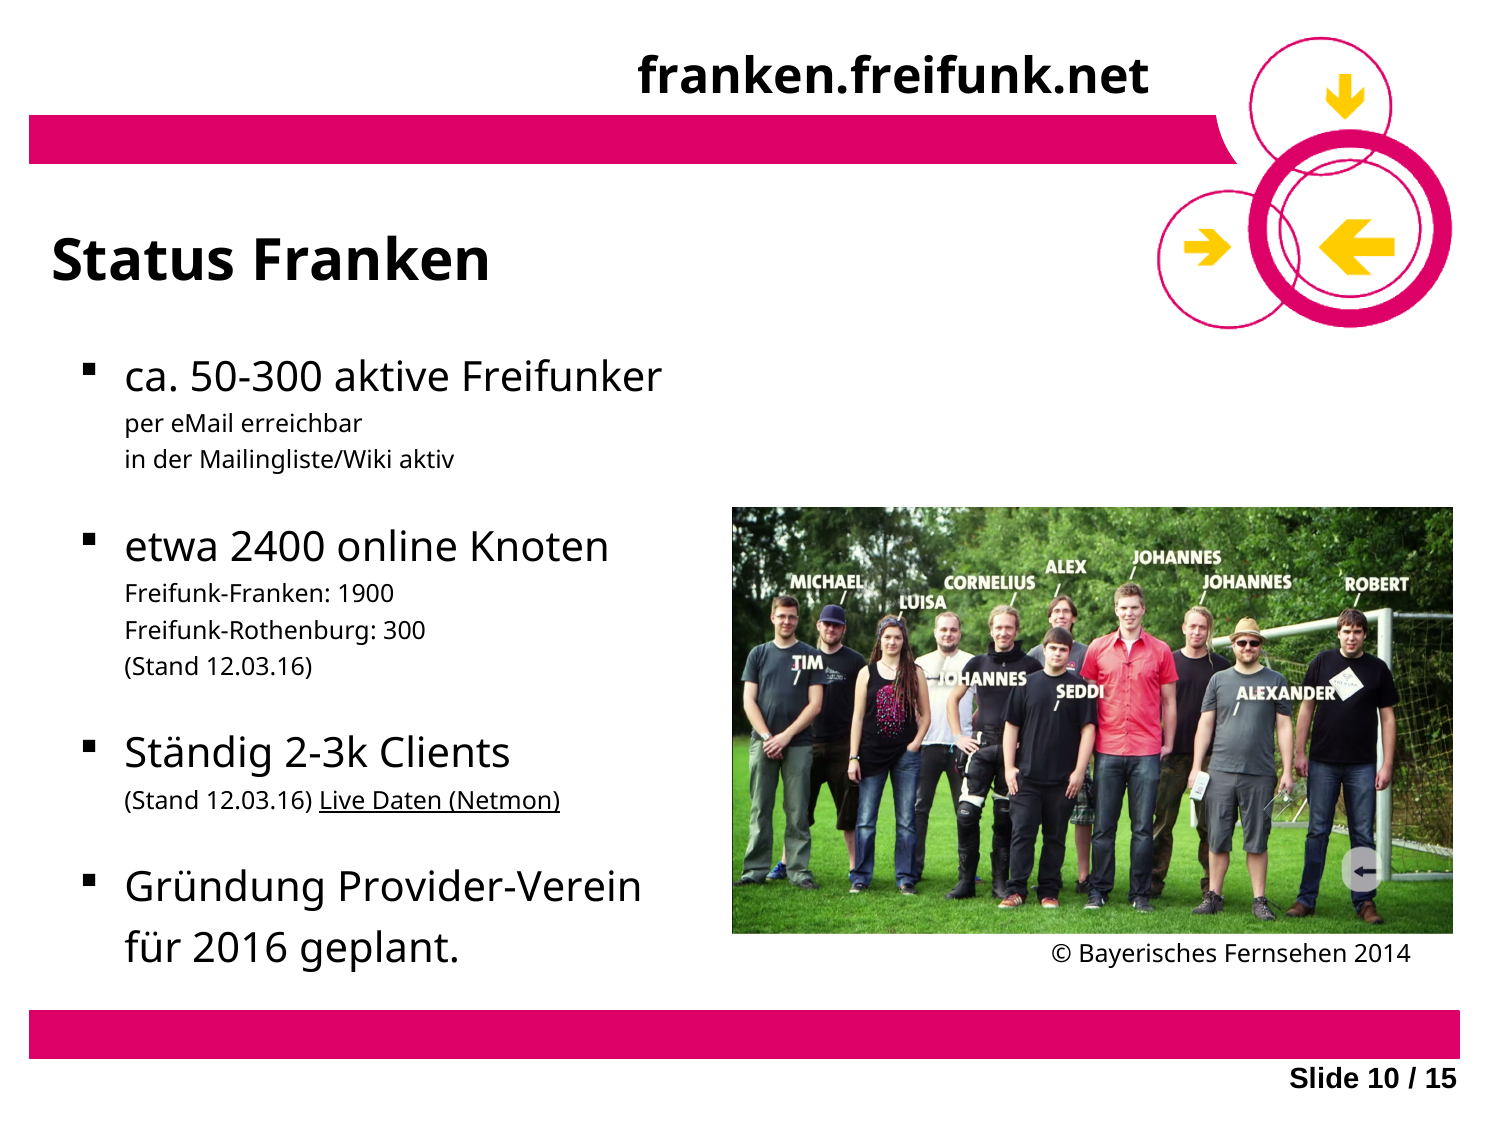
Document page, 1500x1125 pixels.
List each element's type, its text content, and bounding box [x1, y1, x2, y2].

picture [1150, 32, 1461, 332]
picture [732, 507, 1453, 934]
text_box ca. 50-300 aktive Freifunker per eMail erreichbar in der Mailingliste/Wiki aktiv etwa 2400 online Knoten Freifunk-Franken: 1900 Freifunk-Rothenburg: 300 (Stand 12.03.16) Ständig 2-3k Clients (Stand 12.03.16) Live Daten (Netmon) Gründung Provider-Verein für 2016 geplant. [50, 342, 1418, 1029]
text_box Status Franken [51, 212, 1123, 292]
text_box © Bayerisches Fernsehen 2014 [1051, 933, 1477, 972]
